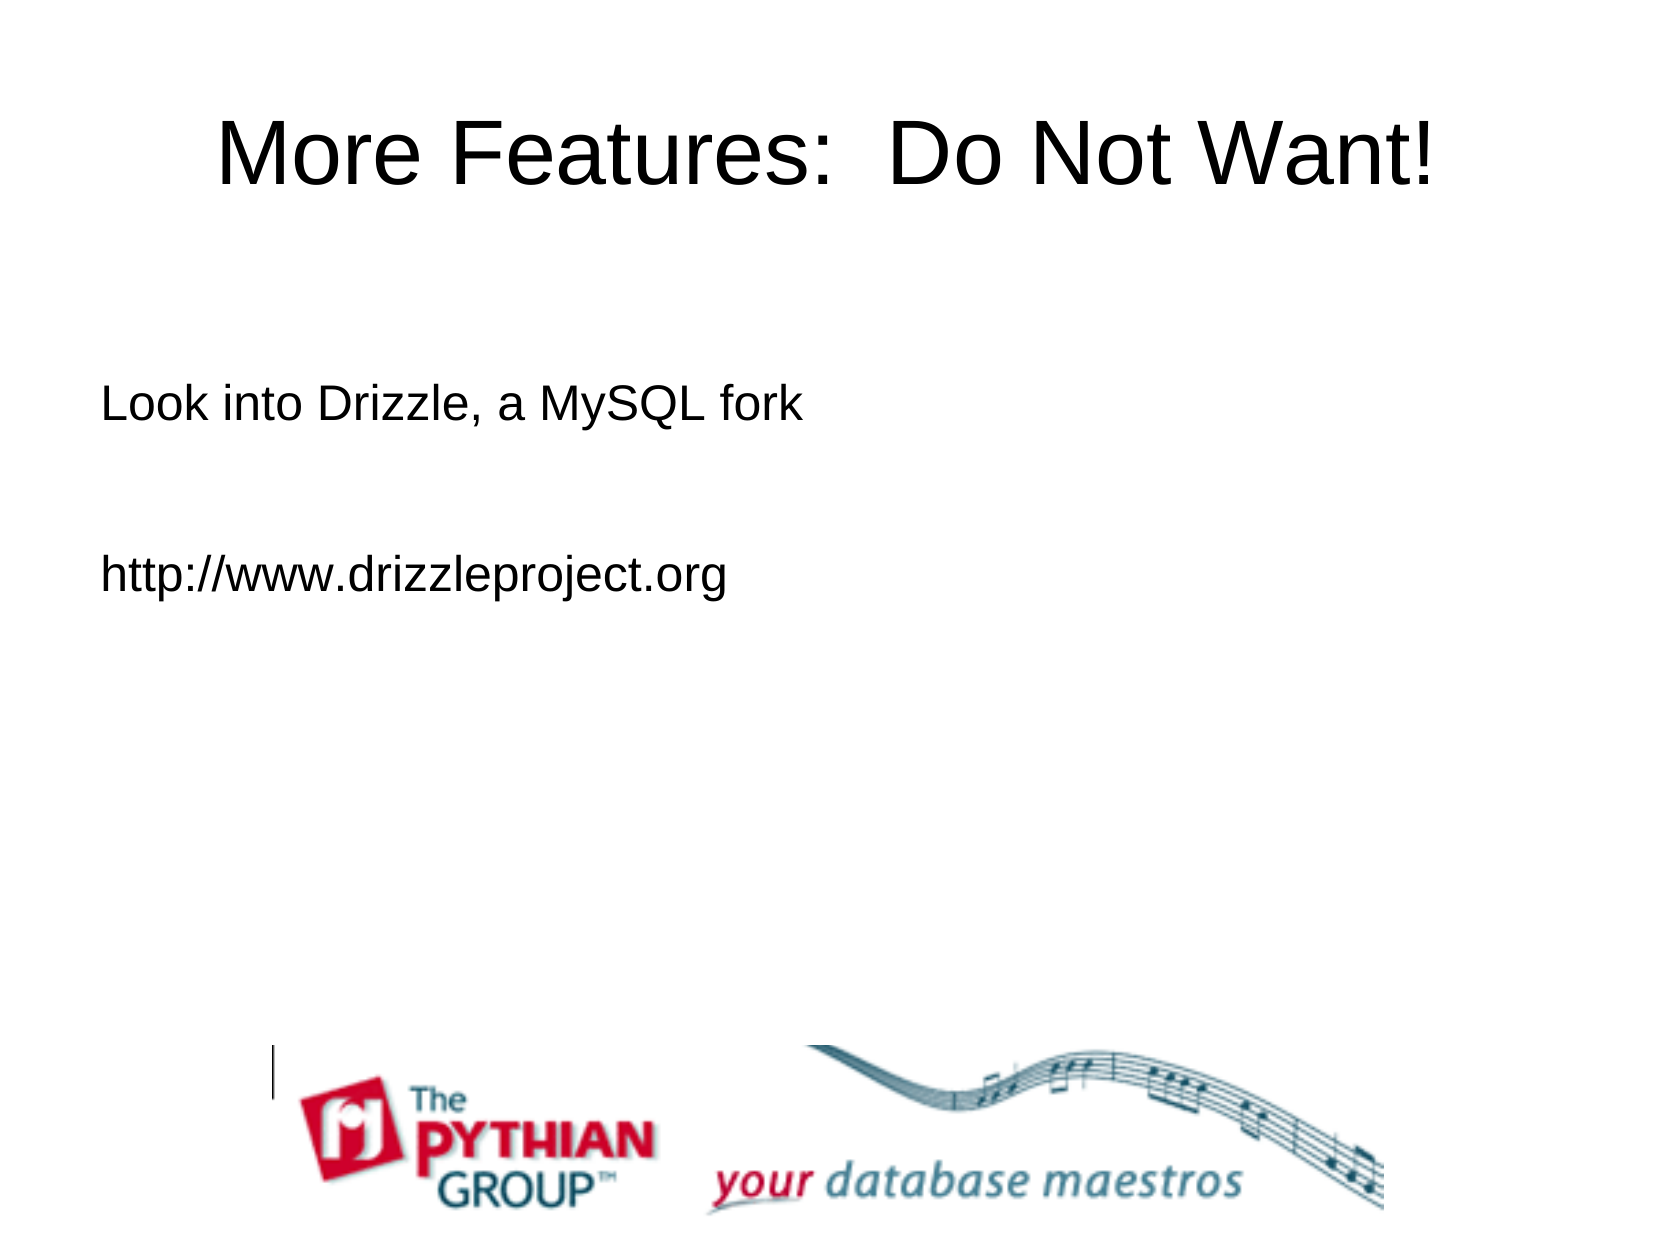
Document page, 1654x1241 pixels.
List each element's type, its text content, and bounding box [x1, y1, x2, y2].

list Look into Drizzle, a MySQL fork http://www.drizzleproject.org [82, 290, 1571, 1094]
title More Features: Do Not Want! [82, 56, 1571, 250]
picture [272, 1094, 1384, 1241]
